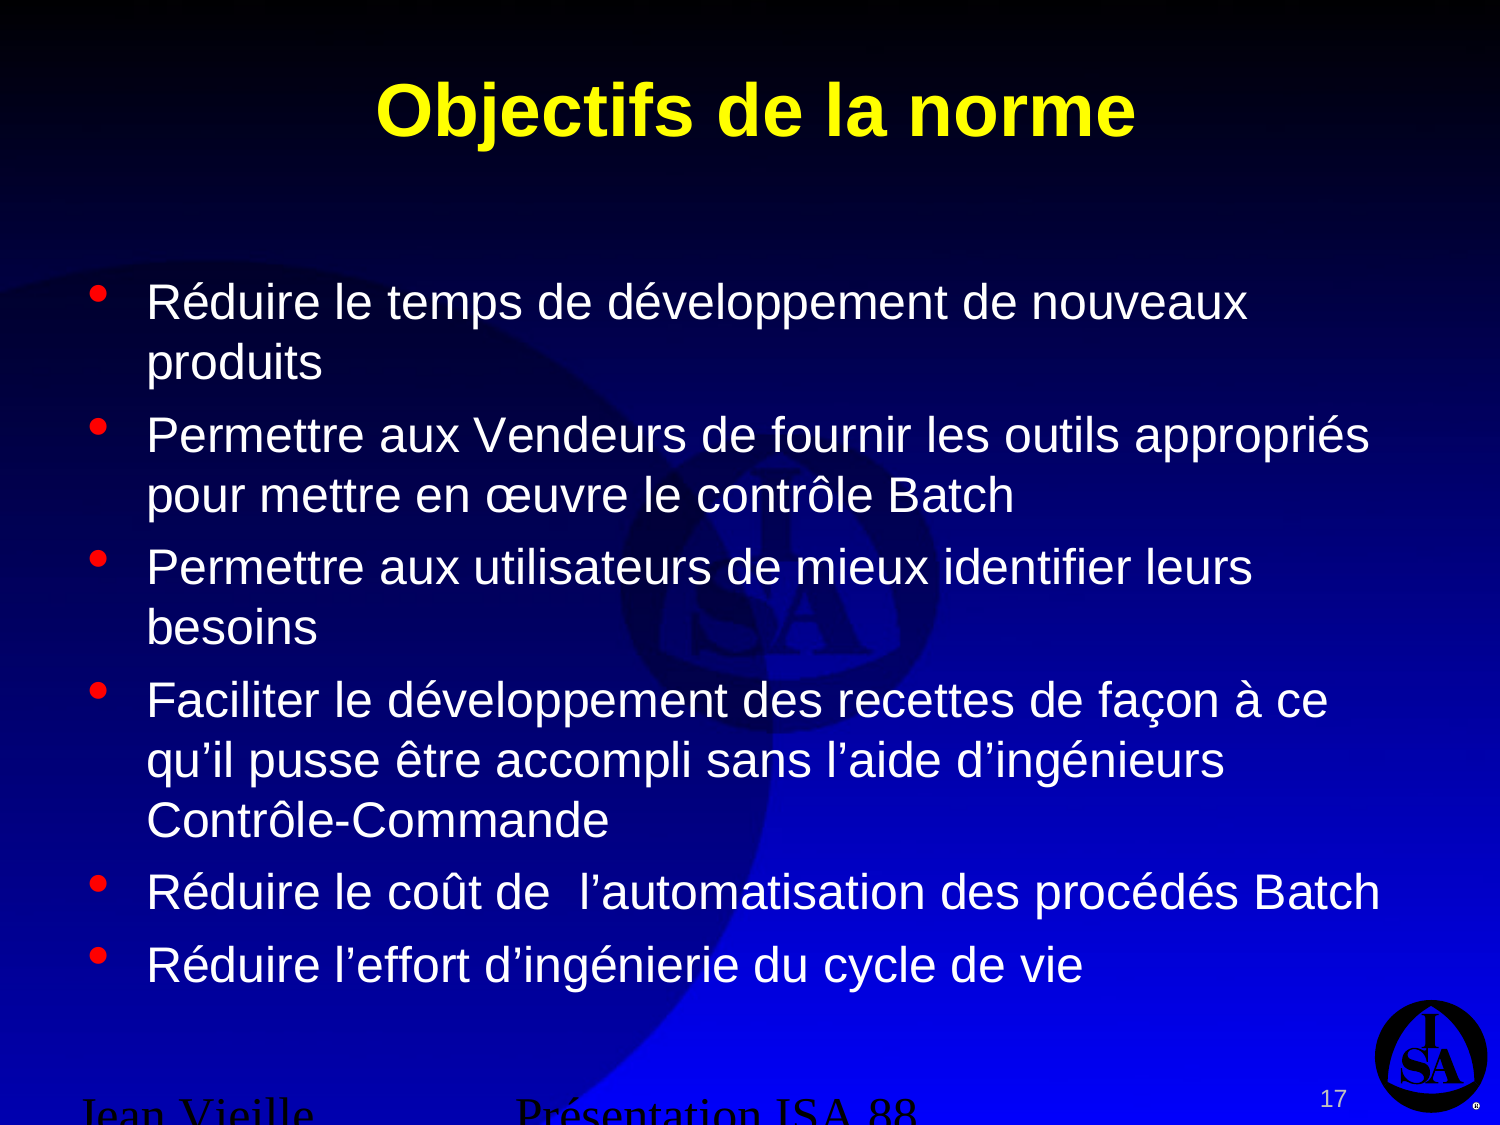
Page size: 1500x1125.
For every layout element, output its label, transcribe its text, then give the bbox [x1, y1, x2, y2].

picture [0, 0, 1500, 1125]
picture [234, 1110, 244, 1118]
picture [898, 1116, 911, 1125]
picture [565, 1110, 575, 1118]
picture [631, 1111, 640, 1125]
picture [668, 1120, 677, 1125]
picture [830, 1103, 841, 1118]
list Réduire le temps de développement de nouveaux produits Permettre aux Vendeurs de fournir les outils appropriés pour mettre en œuvre le contrôle Batch Permettre aux utilisateurs de mieux identifier leurs besoins Faciliter le développement des recettes de façon à ce qu’il pusse être accompli sans l’aide d’ingénieurs Contrôle-Commande Réduire le coût de l’automatisation des procédés Batch Réduire l’effort d’ingénierie du cycle de vie [74, 262, 1441, 1076]
picture [102, 1110, 112, 1118]
picture [718, 1110, 731, 1125]
picture [873, 1116, 886, 1125]
picture [899, 1101, 910, 1114]
picture [124, 1120, 133, 1125]
picture [745, 1111, 754, 1125]
picture [607, 1110, 617, 1118]
picture [148, 1111, 157, 1125]
picture [828, 1121, 843, 1125]
title Objectifs de la norme [75, 12, 1438, 201]
picture [298, 1110, 308, 1118]
picture [524, 1101, 535, 1117]
picture [874, 1101, 885, 1114]
